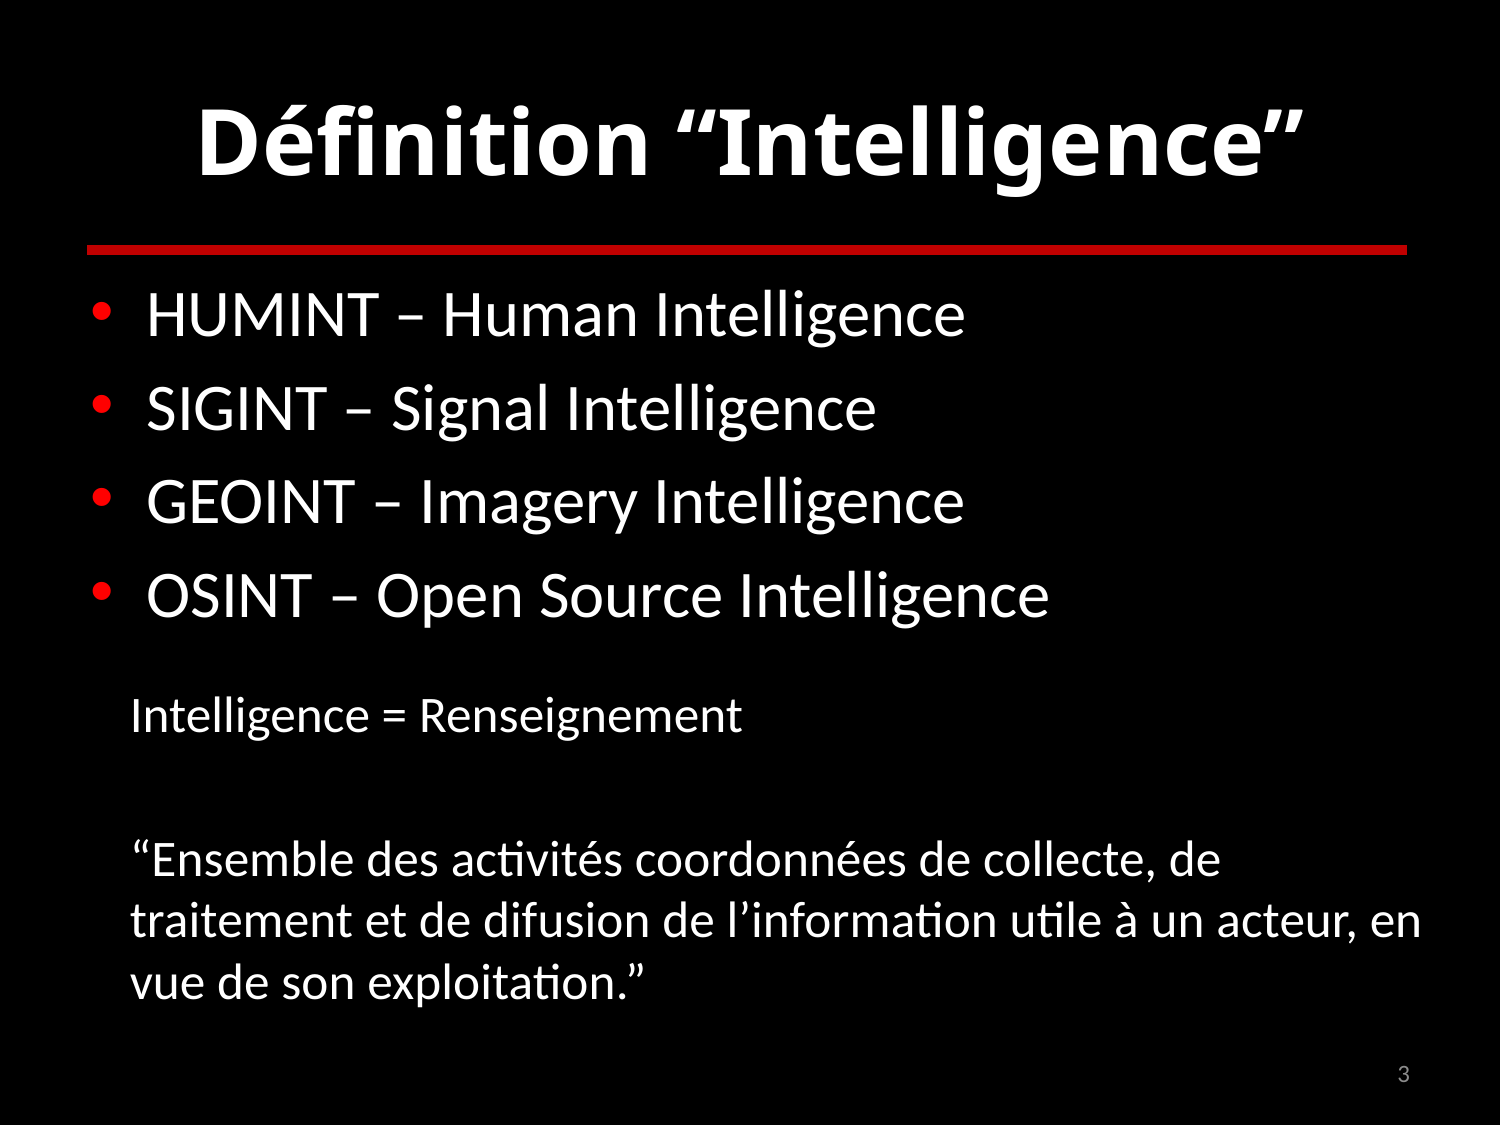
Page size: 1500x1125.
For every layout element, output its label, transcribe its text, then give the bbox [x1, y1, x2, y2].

title Définition “Intelligence” [75, 45, 1425, 233]
list Intelligence = Renseignement “Ensemble des activités coordonnées de collecte, de traitement et de difusion de l’information utile à un acteur, en vue de son exploitation.” [71, 673, 1453, 1020]
slide_number <numéro> [1074, 1042, 1425, 1103]
list HUMINT – Human Intelligence SIGINT – Signal Intelligence GEOINT – Imagery Intelligence OSINT – Open Source Intelligence [75, 262, 1425, 673]
